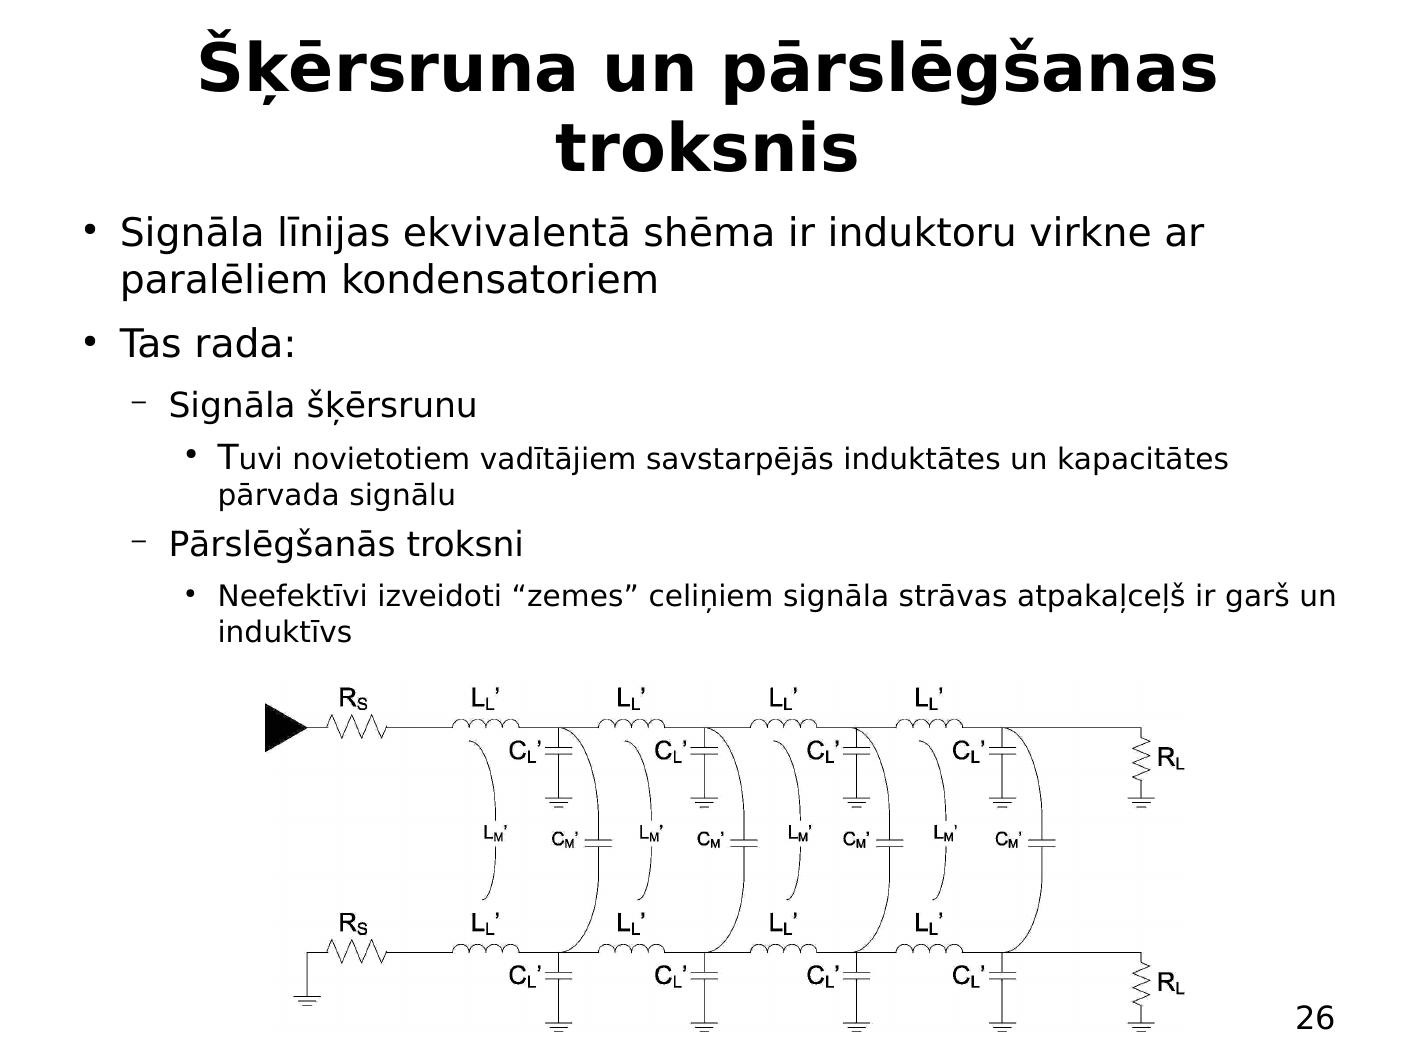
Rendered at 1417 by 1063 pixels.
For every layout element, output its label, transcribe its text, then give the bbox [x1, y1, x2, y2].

title Šķērsruna un pārslēgšanas troksnis [70, 42, 1346, 168]
picture [265, 679, 1185, 1033]
list Signāla līnijas ekvivalentā shēma ir induktoru virkne ar paralēliem kondensatoriem Tas rada: Signāla šķērsrunu Tuvi novietotiem vadītājiem savstarpējās induktātes un kapacitātes pārvada signālu Pārslēgšanās troksni Neefektīvi izveidoti “zemes” celiņiem signāla strāvas atpakaļceļš ir garš un induktīvs [70, 206, 1346, 650]
